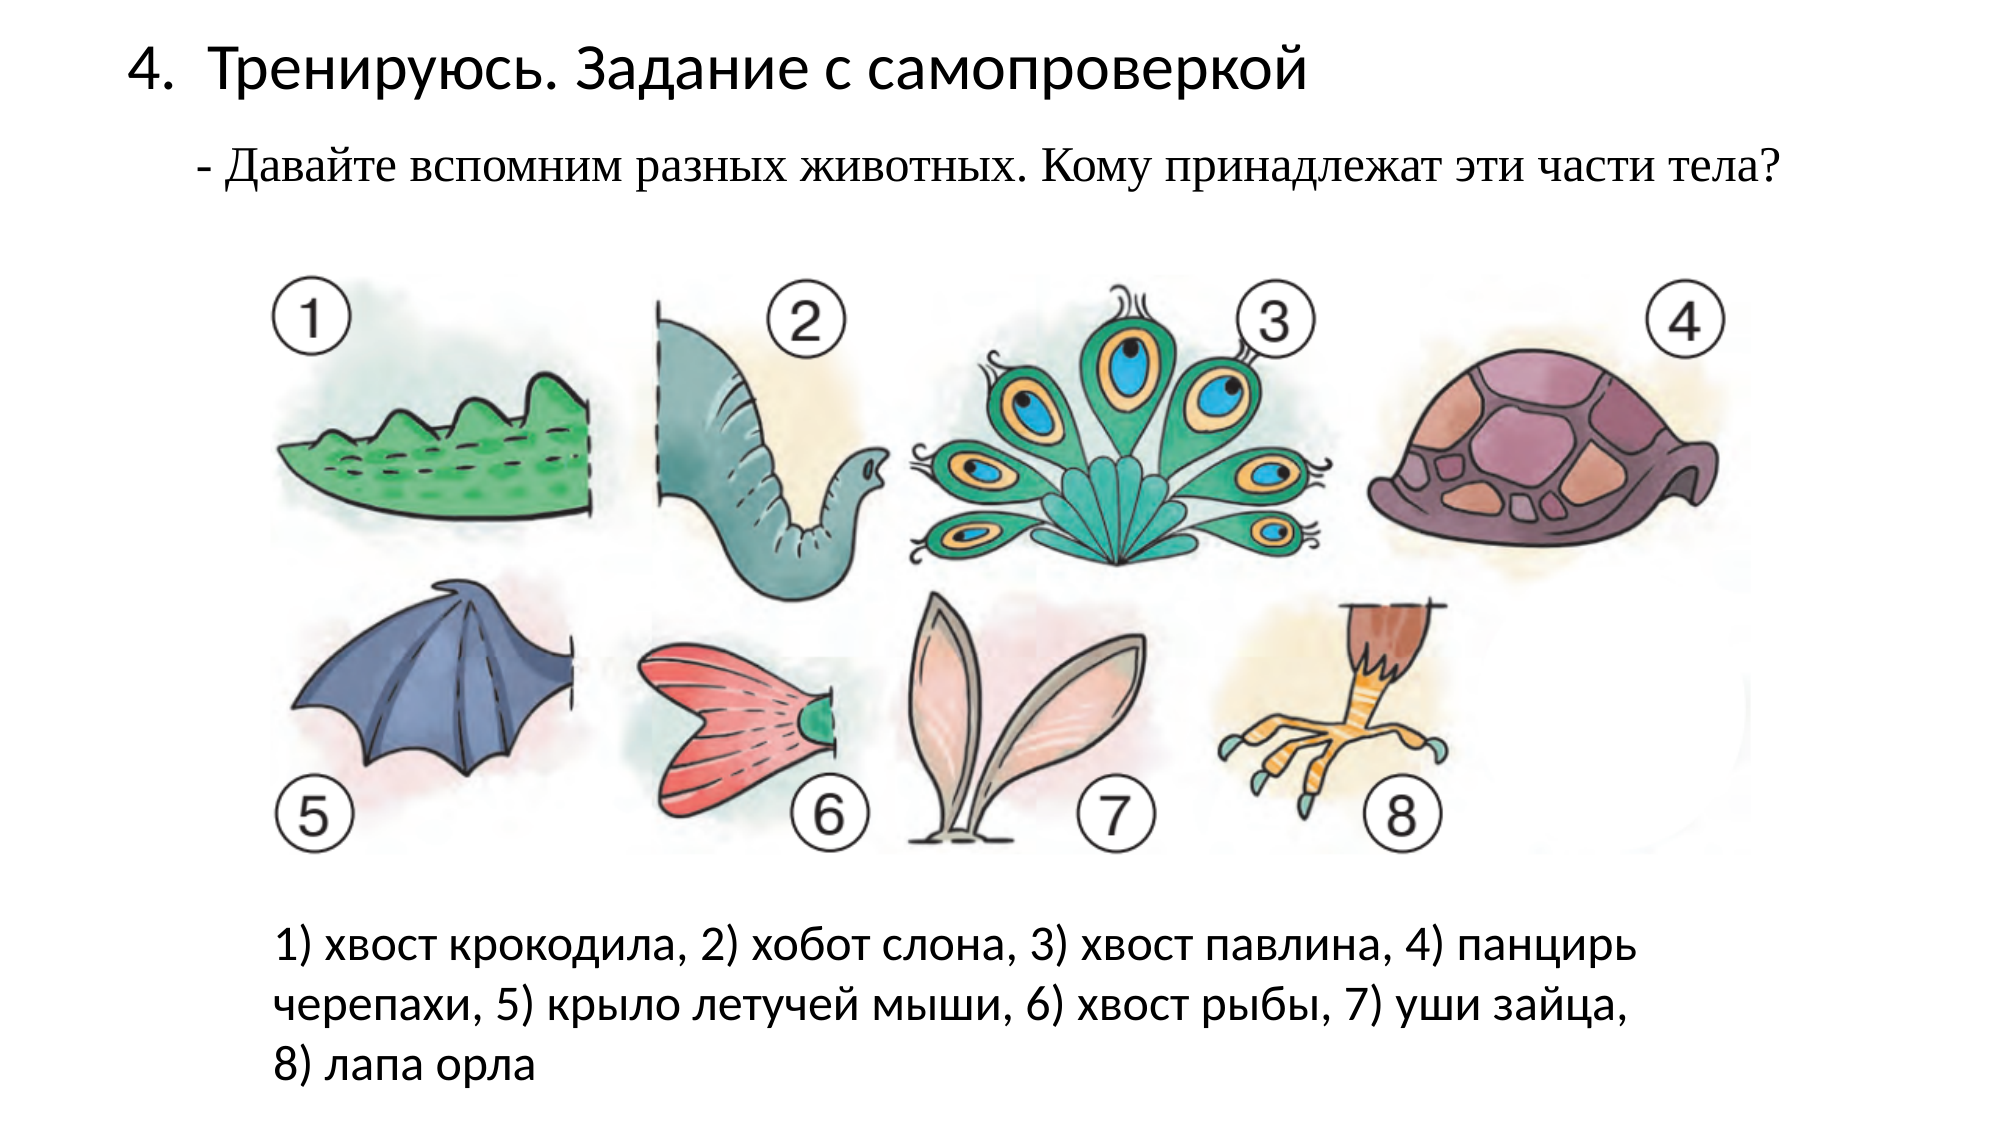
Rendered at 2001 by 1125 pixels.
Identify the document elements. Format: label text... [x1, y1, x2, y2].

text_box - Давайте вспомним разных животных. Кому принадлежат эти части тела? [181, 124, 1838, 199]
text_box 1) хвост крокодила, 2) хобот слона, 3) хвост павлина, 4) панцирь черепахи, 5) крыло летучей мыши, 6) хвост рыбы, 7) уши зайца, 8) лапа орла [258, 902, 1692, 1098]
title 4. Тренируюсь. Задание с самопроверкой [112, 25, 1838, 112]
picture [196, 255, 1804, 870]
